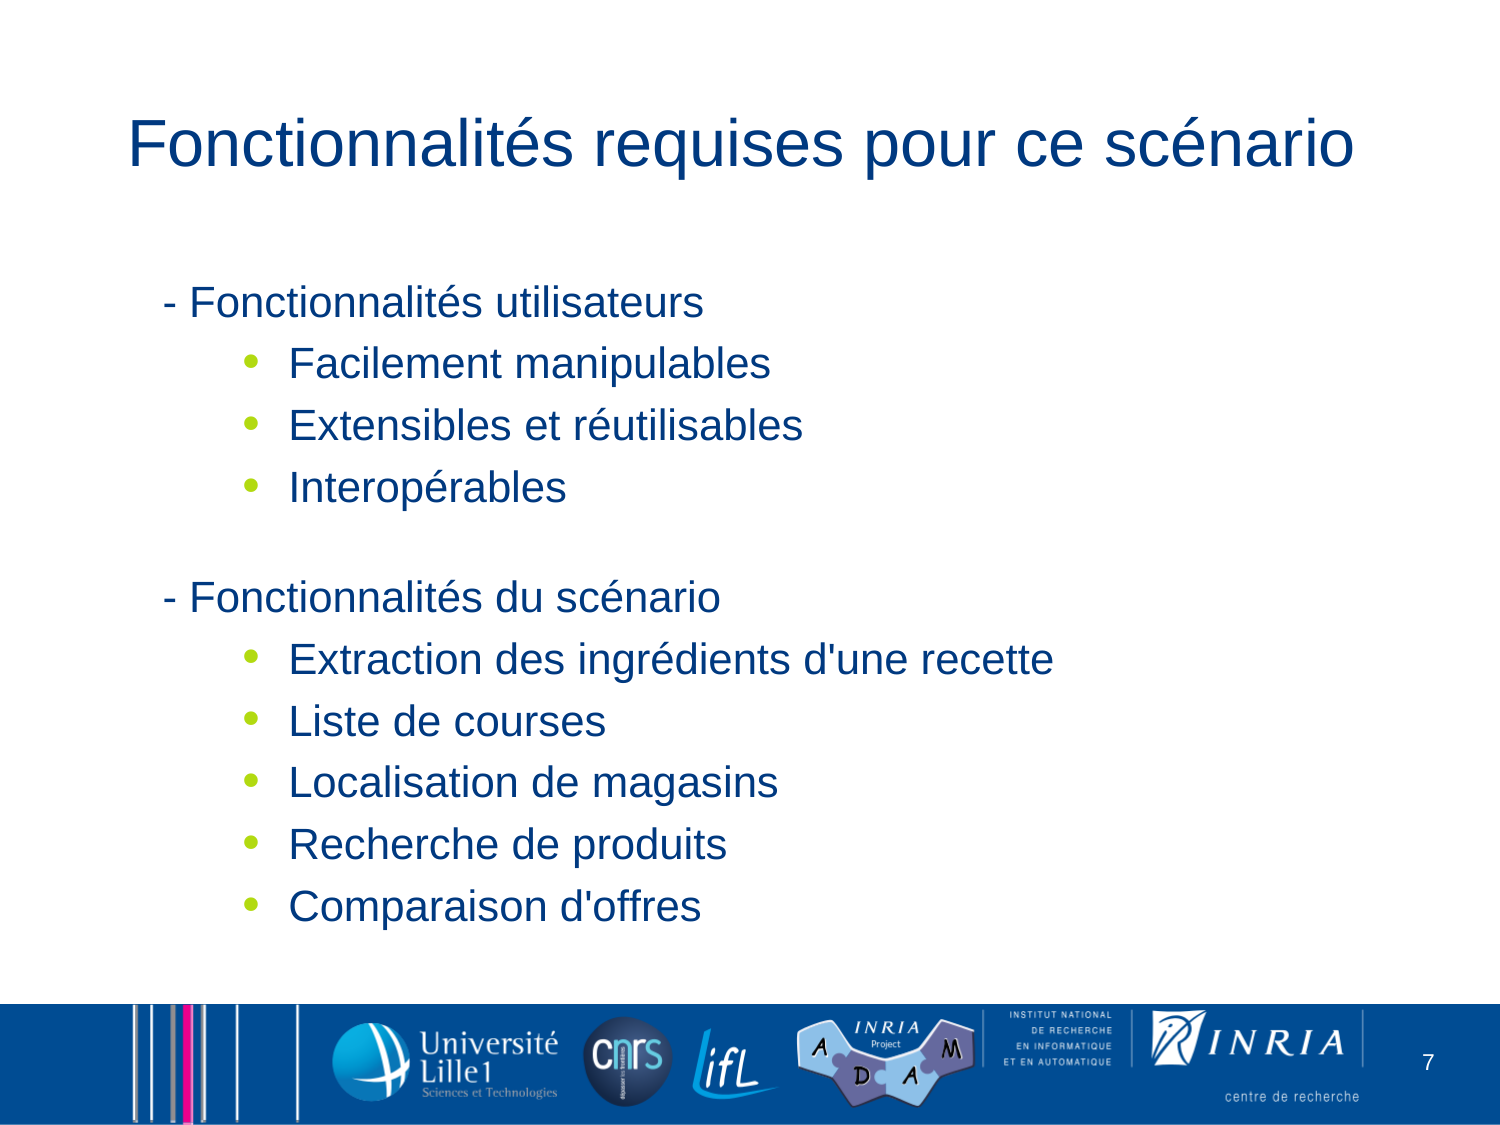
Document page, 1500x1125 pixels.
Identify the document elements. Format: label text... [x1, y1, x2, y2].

picture [0, 1004, 1500, 1125]
list - Fonctionnalités utilisateurs Facilement manipulables Extensibles et réutilisables Interopérables [147, 265, 1388, 562]
title Fonctionnalités requises pour ce scénario [112, 0, 1474, 188]
list - Fonctionnalités du scénario Extraction des ingrédients d'une recette Liste de courses Localisation de magasins Recherche de produits Comparaison d'offres [147, 562, 1388, 1004]
